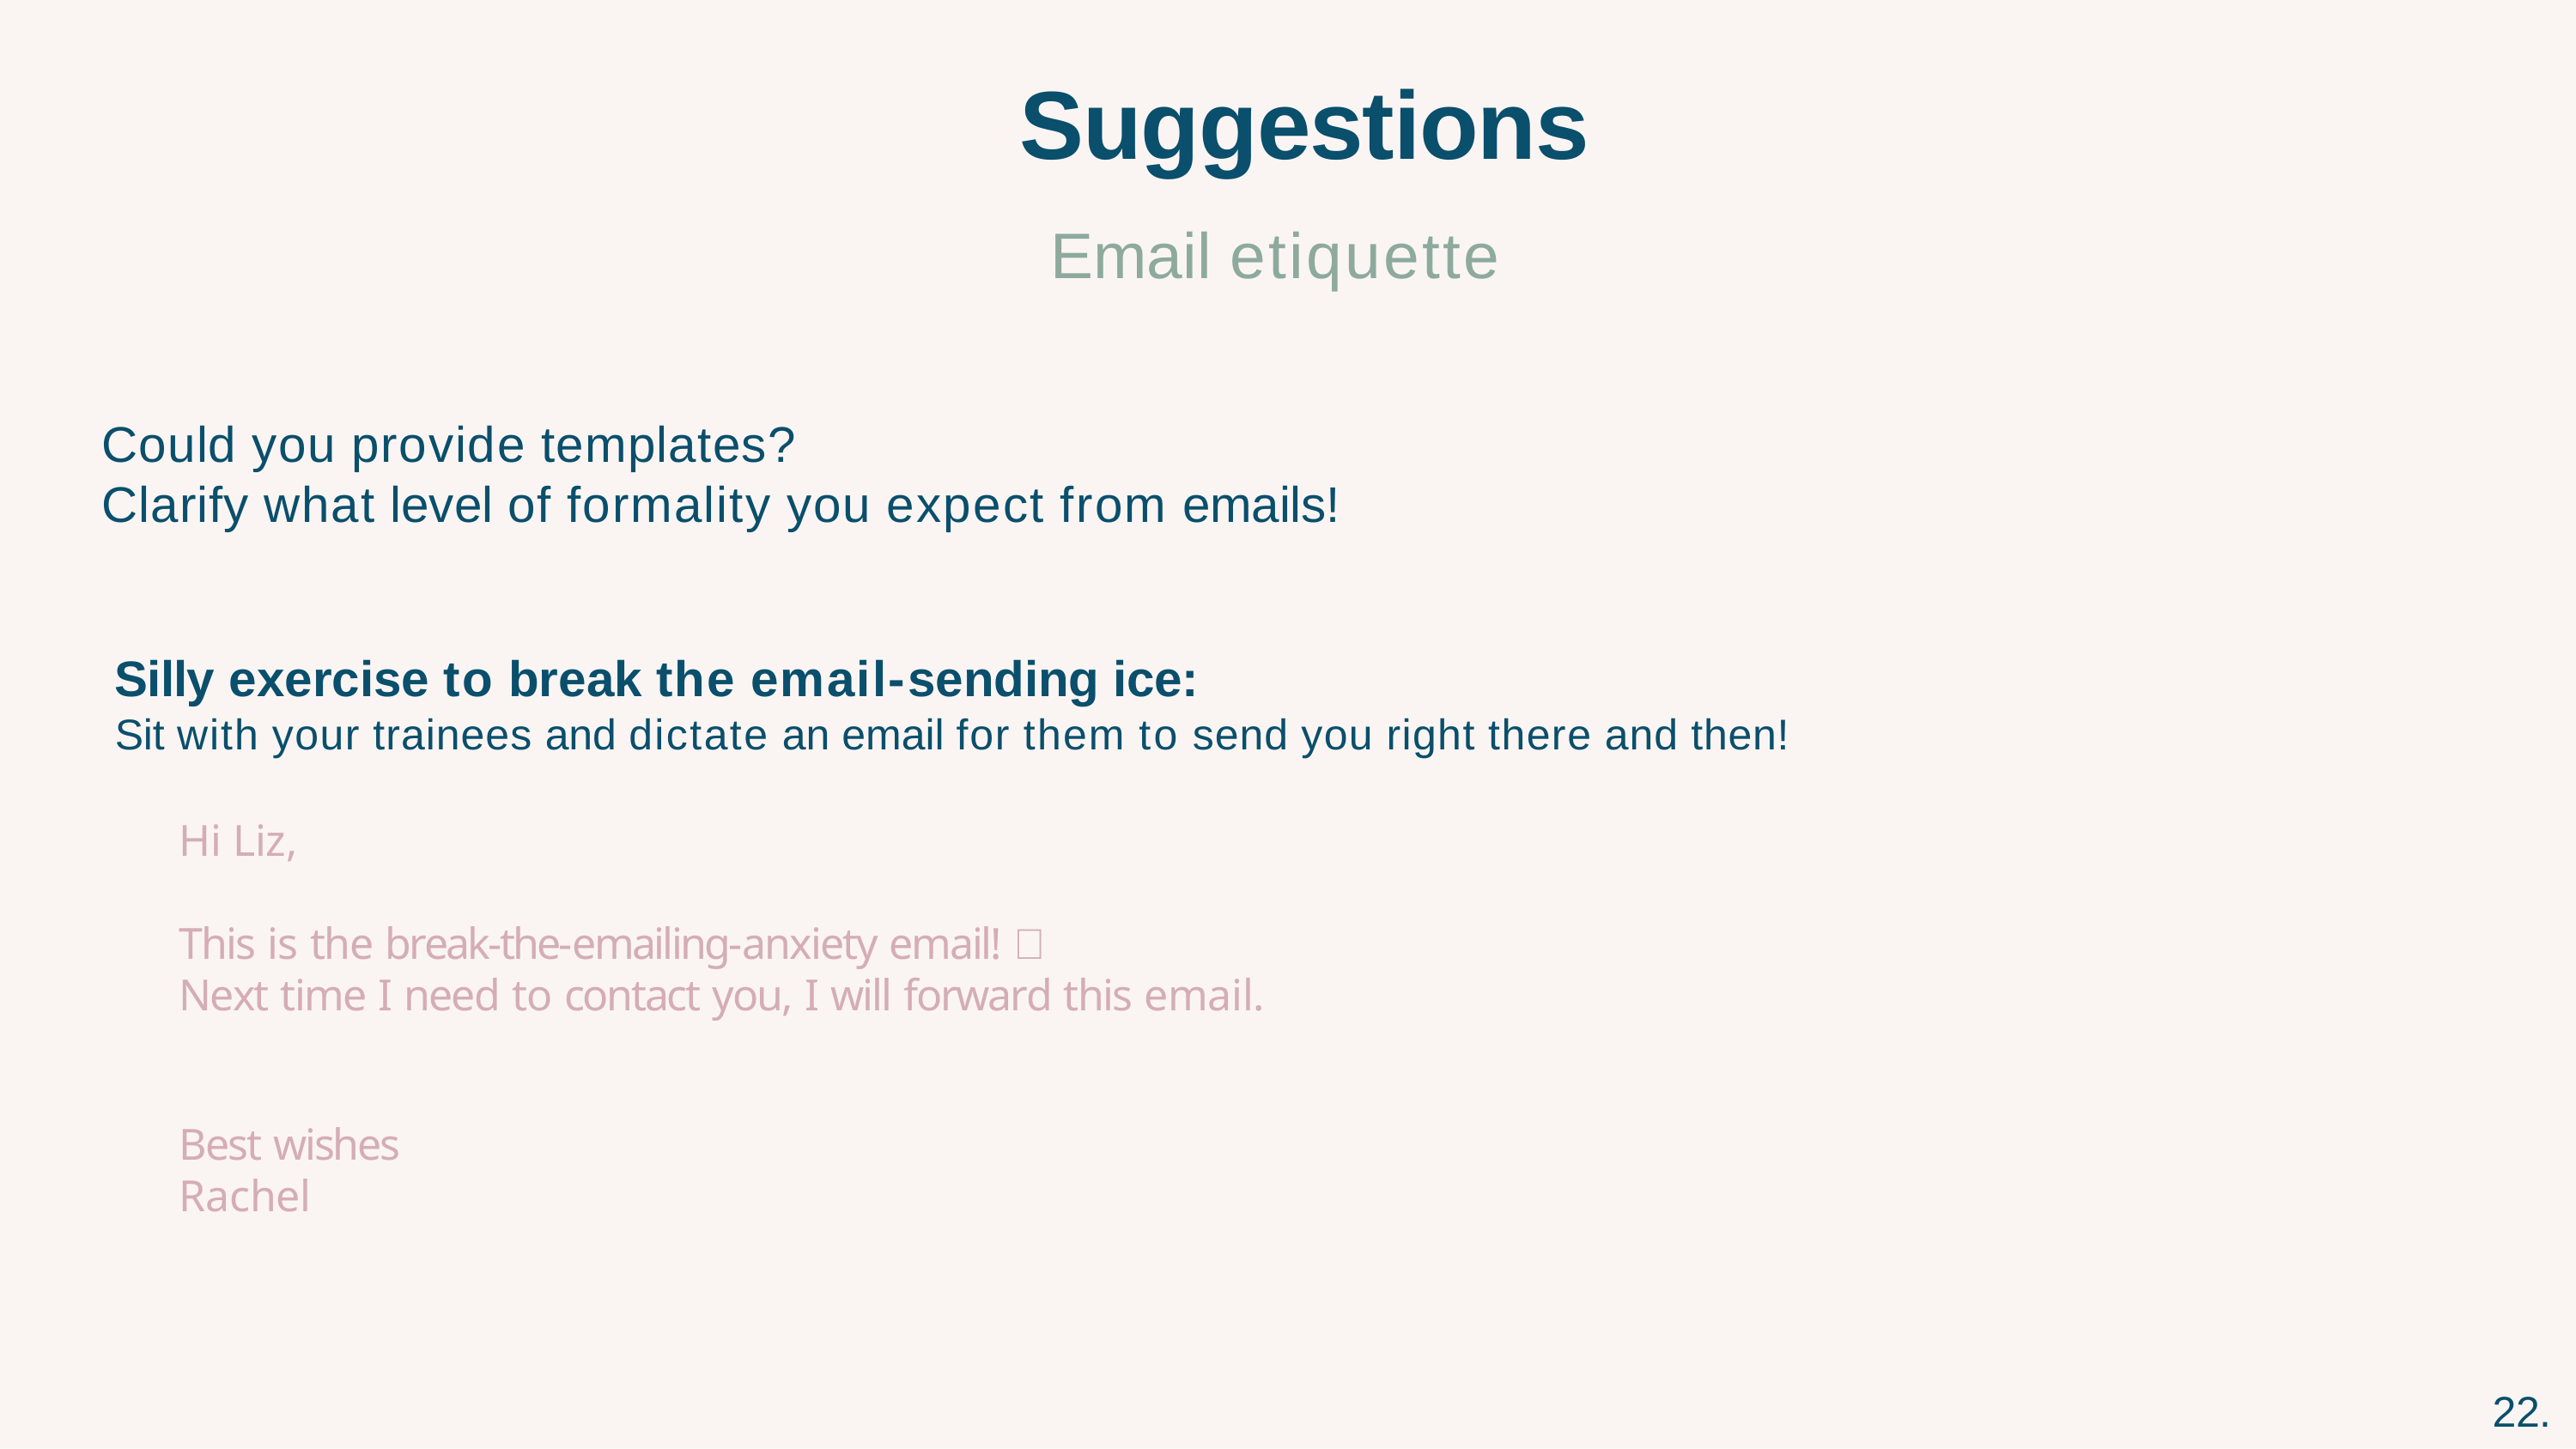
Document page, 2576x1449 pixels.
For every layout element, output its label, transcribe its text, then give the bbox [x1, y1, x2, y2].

title Suggestions [573, 61, 2035, 181]
text_box 22. [2487, 1383, 2567, 1446]
text_box Email etiquette Could you provide templates? Clarify what level of formality you expect from emails! Silly exercise to break the email-sending ice: Sit with your trainees and dictate an email for them to send you right there and then! Hi Liz, This is the break-the-emailing-anxiety email!  Next time I need to contact you, I will forward this email. Best wishes Rachel [100, 212, 1801, 1220]
